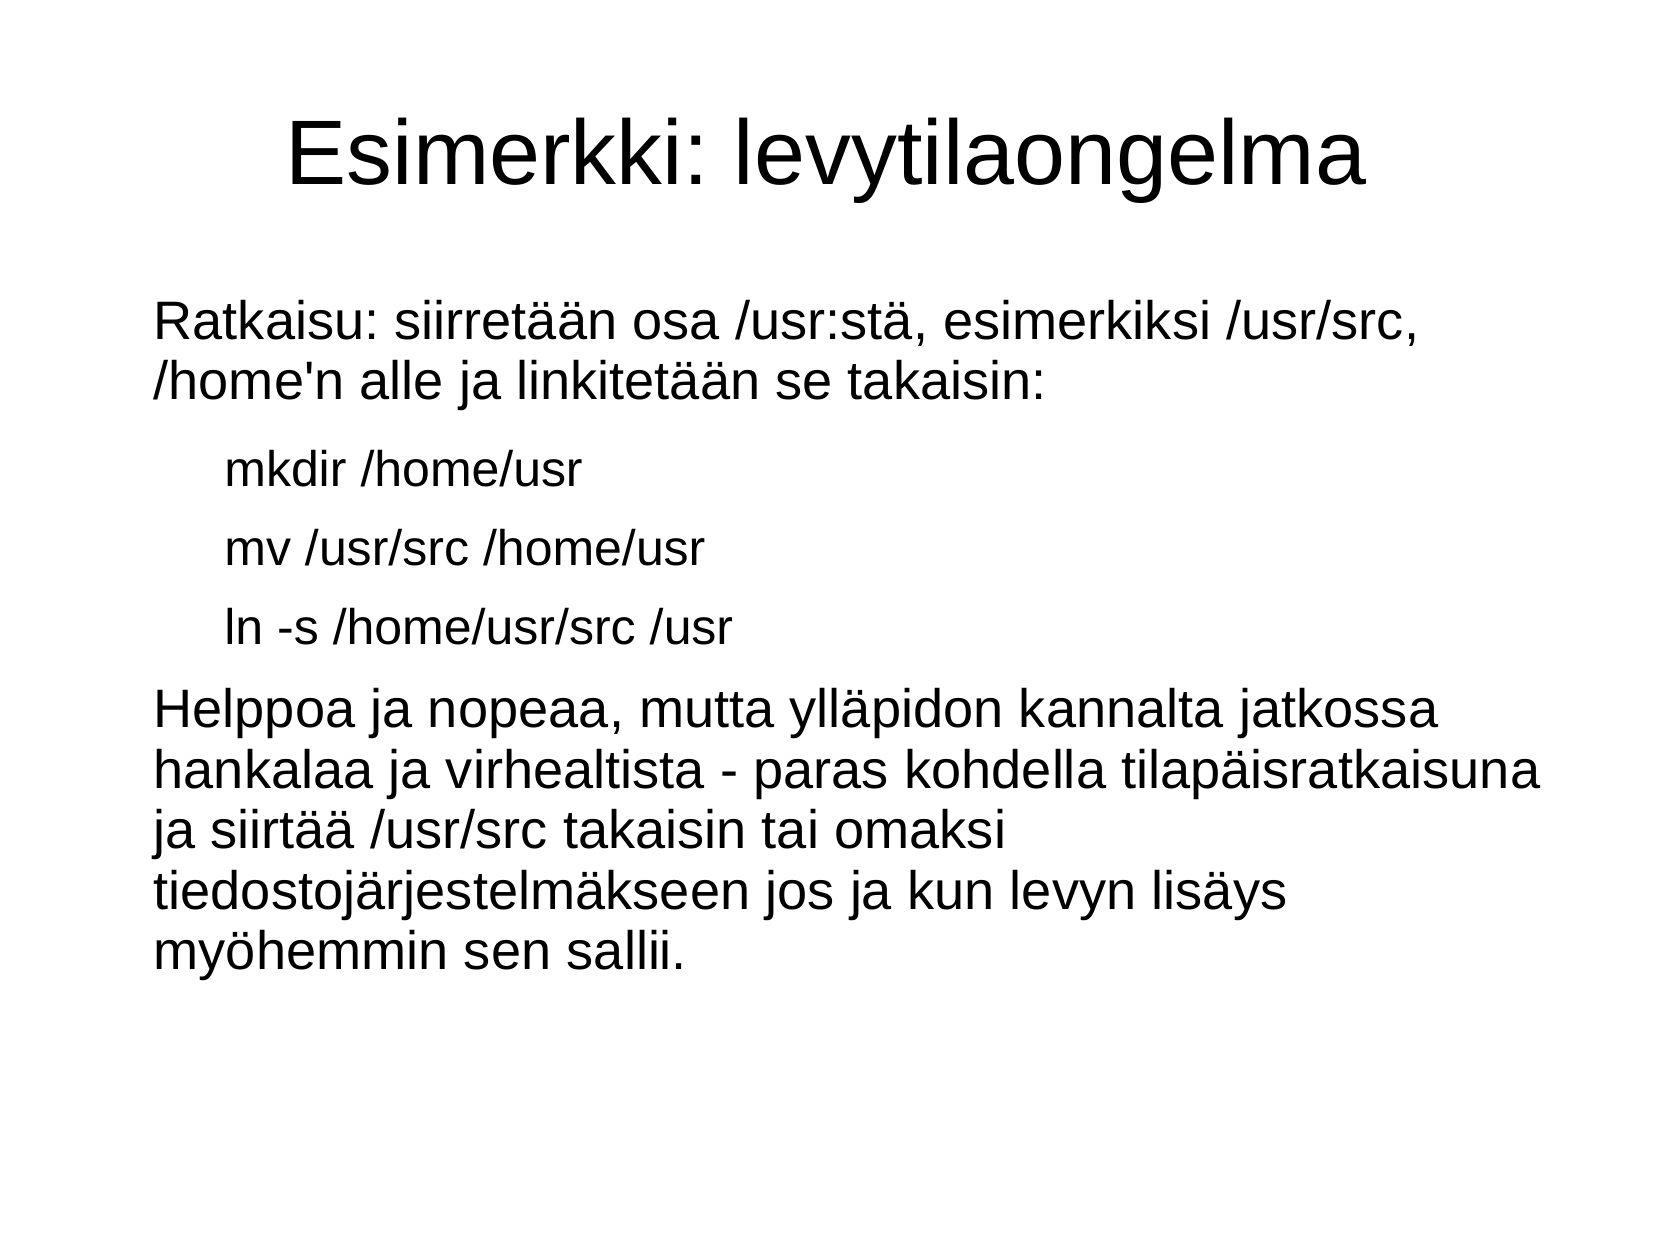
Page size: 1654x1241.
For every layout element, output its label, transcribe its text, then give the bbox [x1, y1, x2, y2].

list Ratkaisu: siirretään osa /usr:stä, esimerkiksi /usr/src, /home'n alle ja linkitetään se takaisin: mkdir /home/usr mv /usr/src /home/usr ln -s /home/usr/src /usr Helppoa ja nopeaa, mutta ylläpidon kannalta jatkossa hankalaa ja virhealtista - paras kohdella tilapäisratkaisuna ja siirtää /usr/src takaisin tai omaksi tiedostojärjestelmäkseen jos ja kun levyn lisäys myöhemmin sen sallii. [82, 290, 1571, 1010]
title Esimerkki: levytilaongelma [82, 49, 1571, 257]
